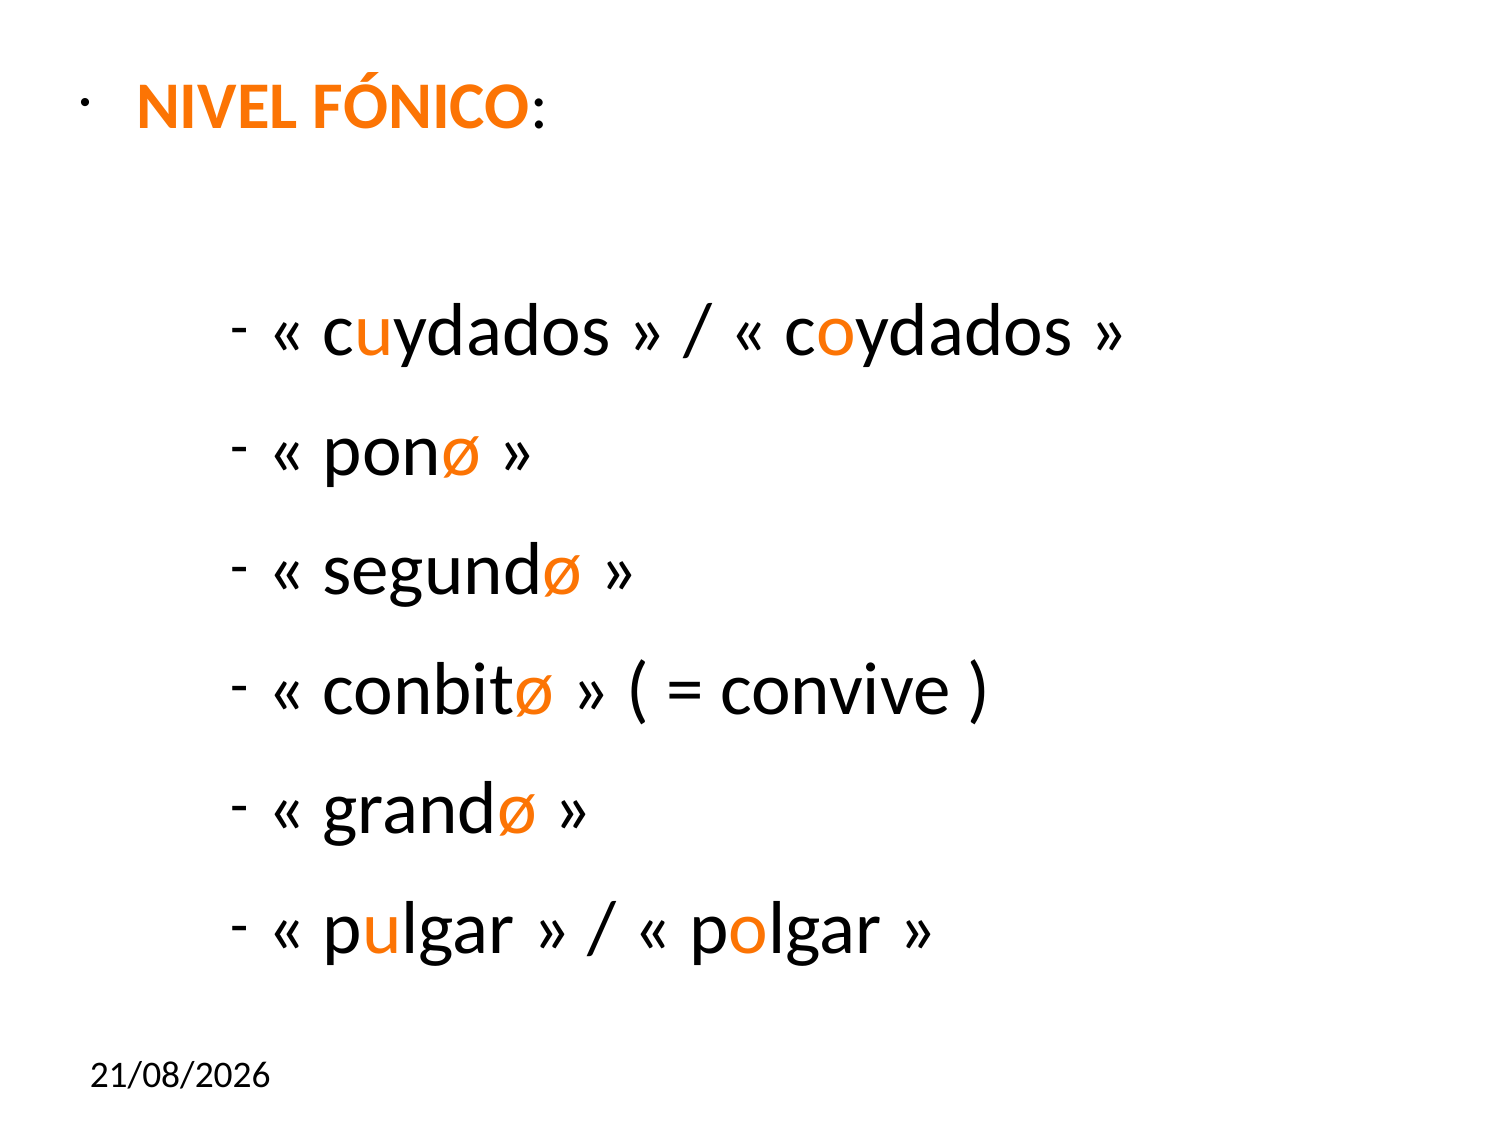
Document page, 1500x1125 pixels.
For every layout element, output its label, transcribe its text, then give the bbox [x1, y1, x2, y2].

list NIVEL FÓNICO: « cuydados » / « coydados » « ponø » « segundø » « conbitø » ( = convive ) « grandø » « pulgar » / « polgar » [64, 54, 1425, 1005]
